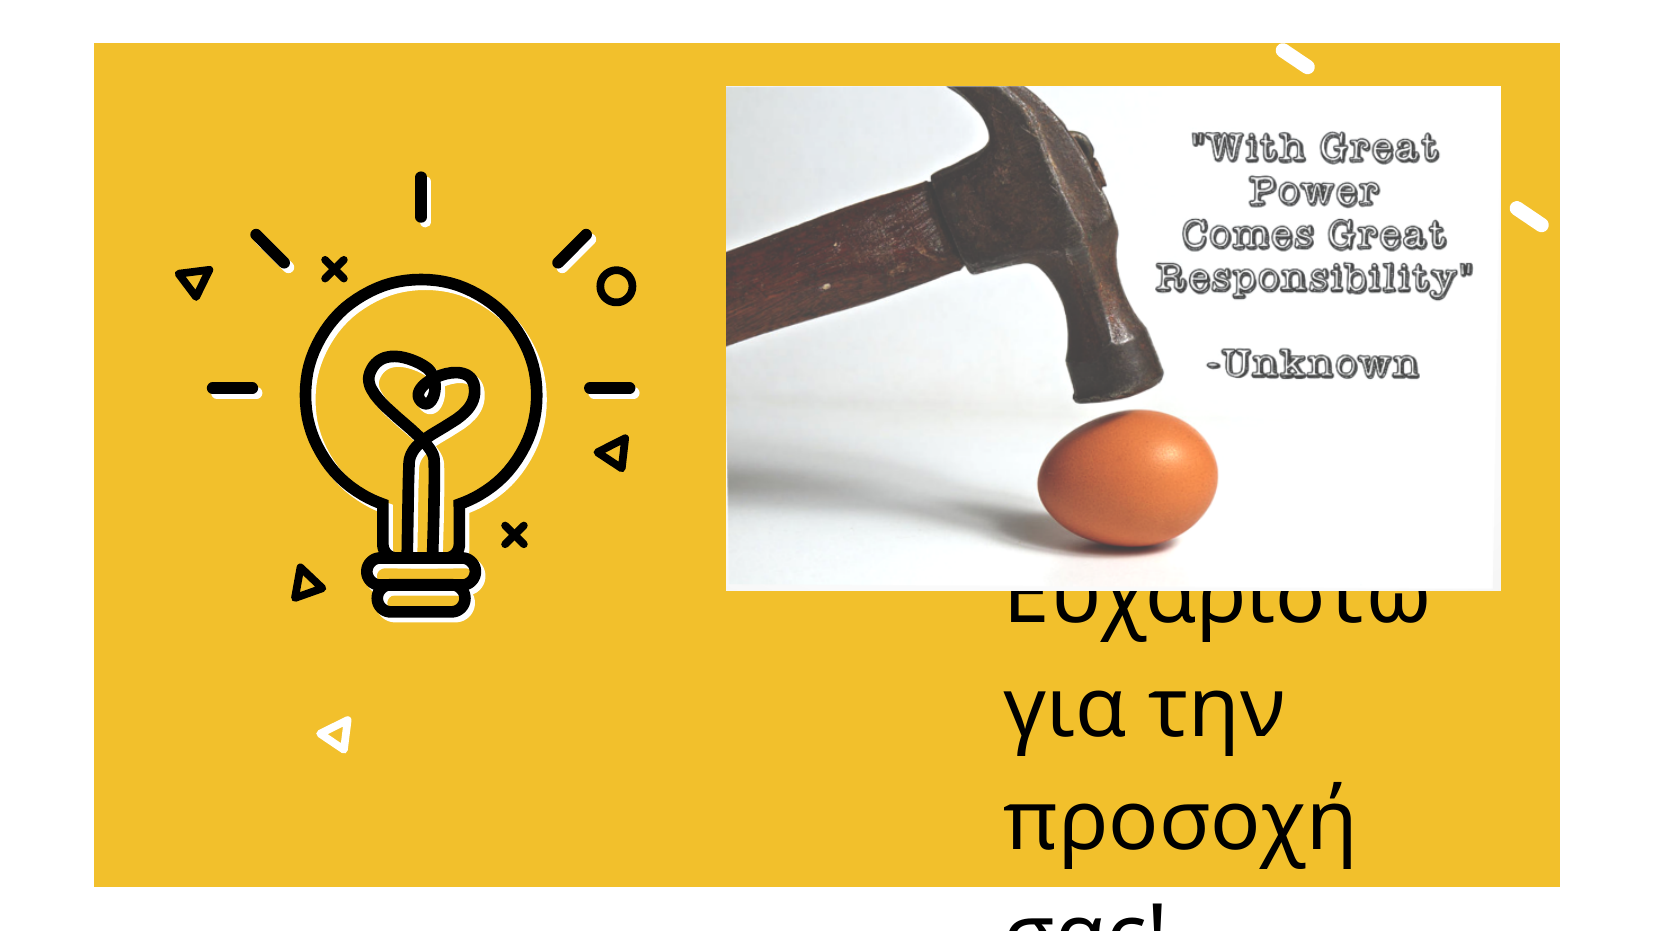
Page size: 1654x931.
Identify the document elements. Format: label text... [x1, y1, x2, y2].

picture [726, 86, 1501, 591]
title Ευχαριστώ για την προσοχή σας! [1003, 566, 1536, 931]
